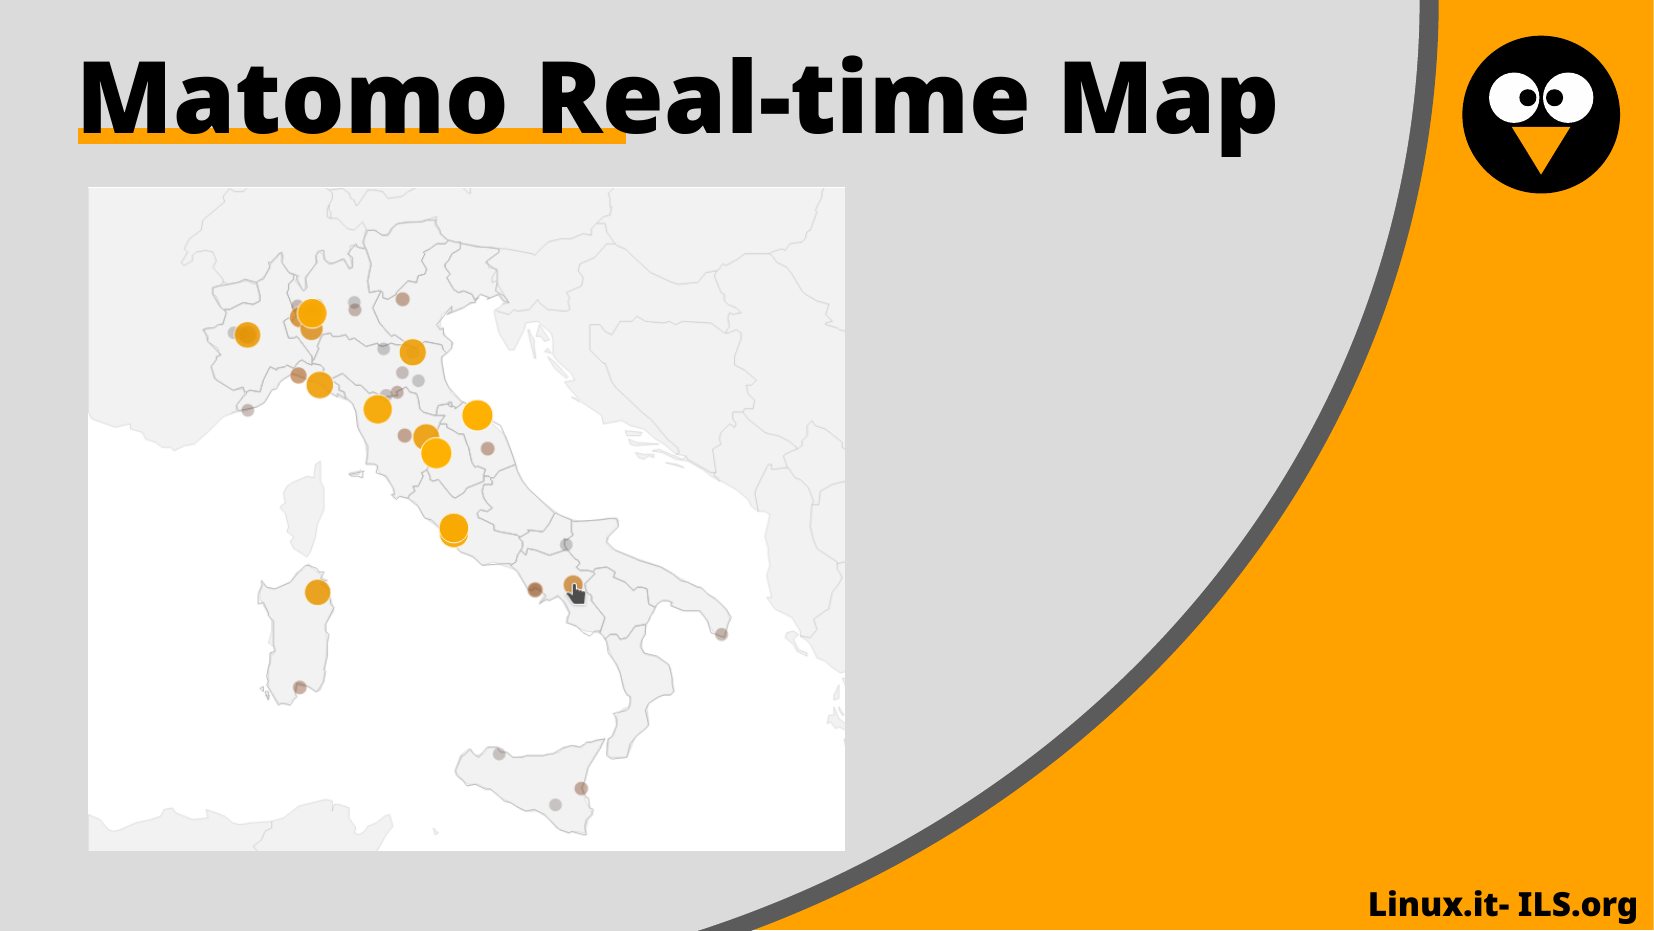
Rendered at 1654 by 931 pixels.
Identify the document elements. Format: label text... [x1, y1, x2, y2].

title Matomo Real-time Map [76, 0, 1347, 209]
picture [88, 187, 845, 851]
text_box Linux.it- ILS.org [1346, 874, 1654, 927]
